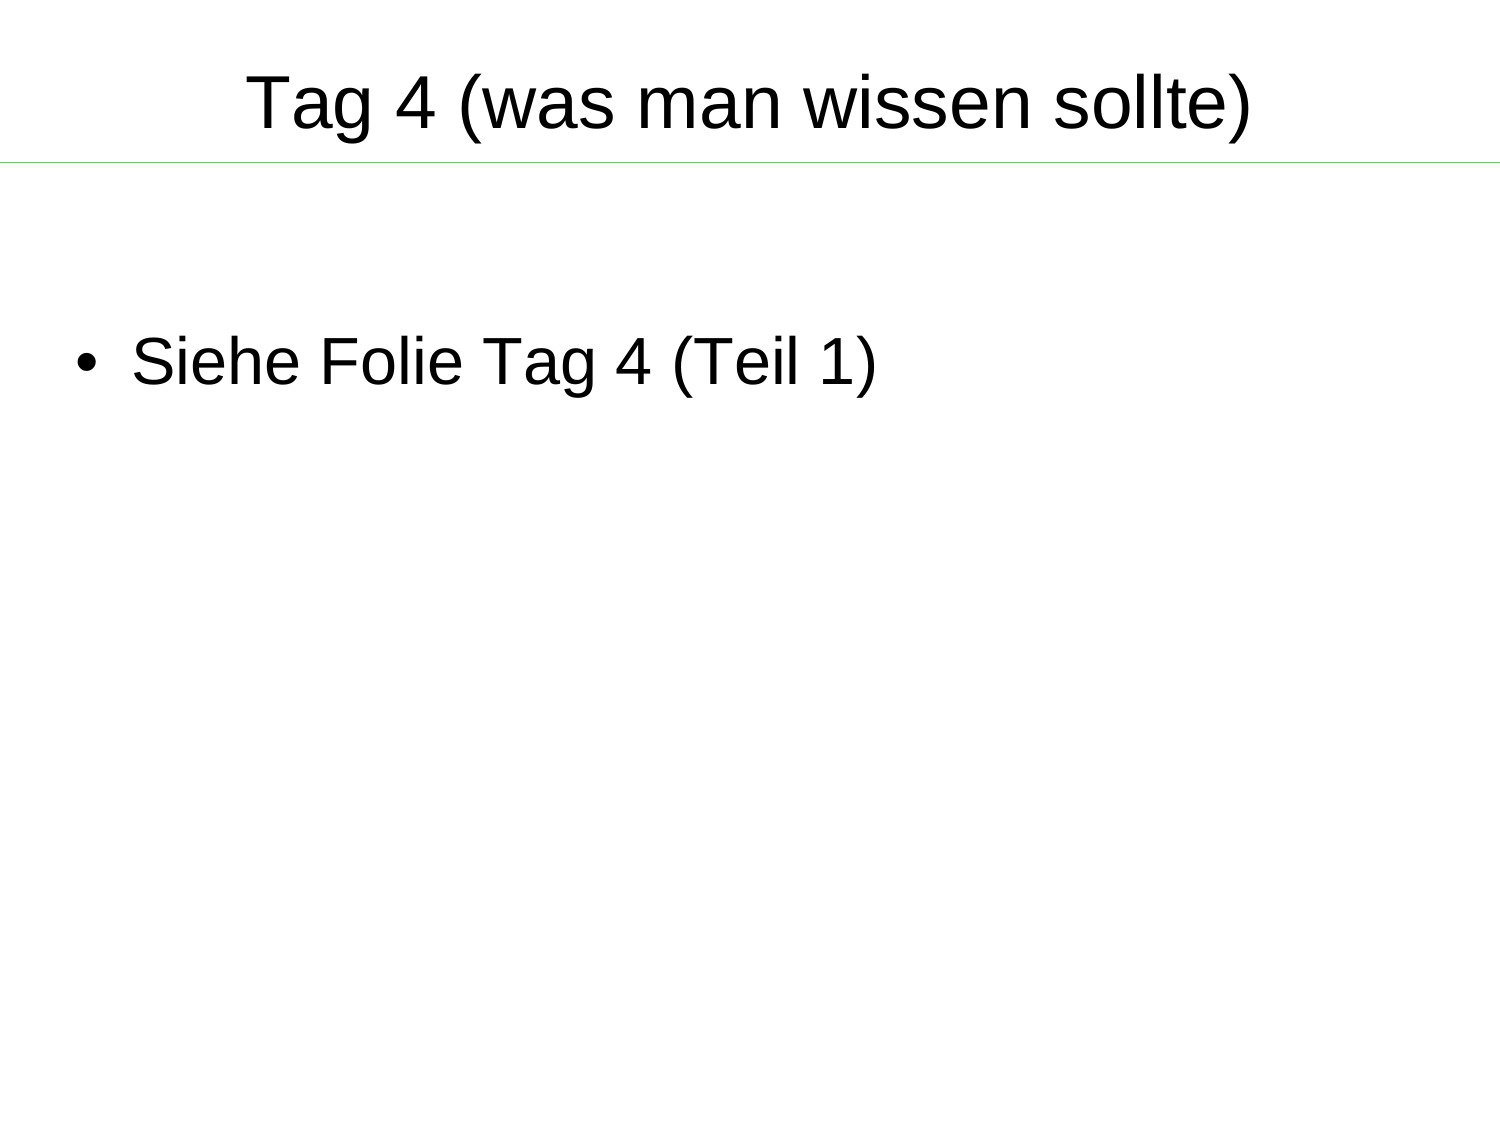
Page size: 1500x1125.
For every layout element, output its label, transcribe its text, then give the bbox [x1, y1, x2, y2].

list Siehe Folie Tag 4 (Teil 1) [75, 232, 1426, 886]
title Tag 4 (was man wissen sollte) [75, 49, 1426, 156]
